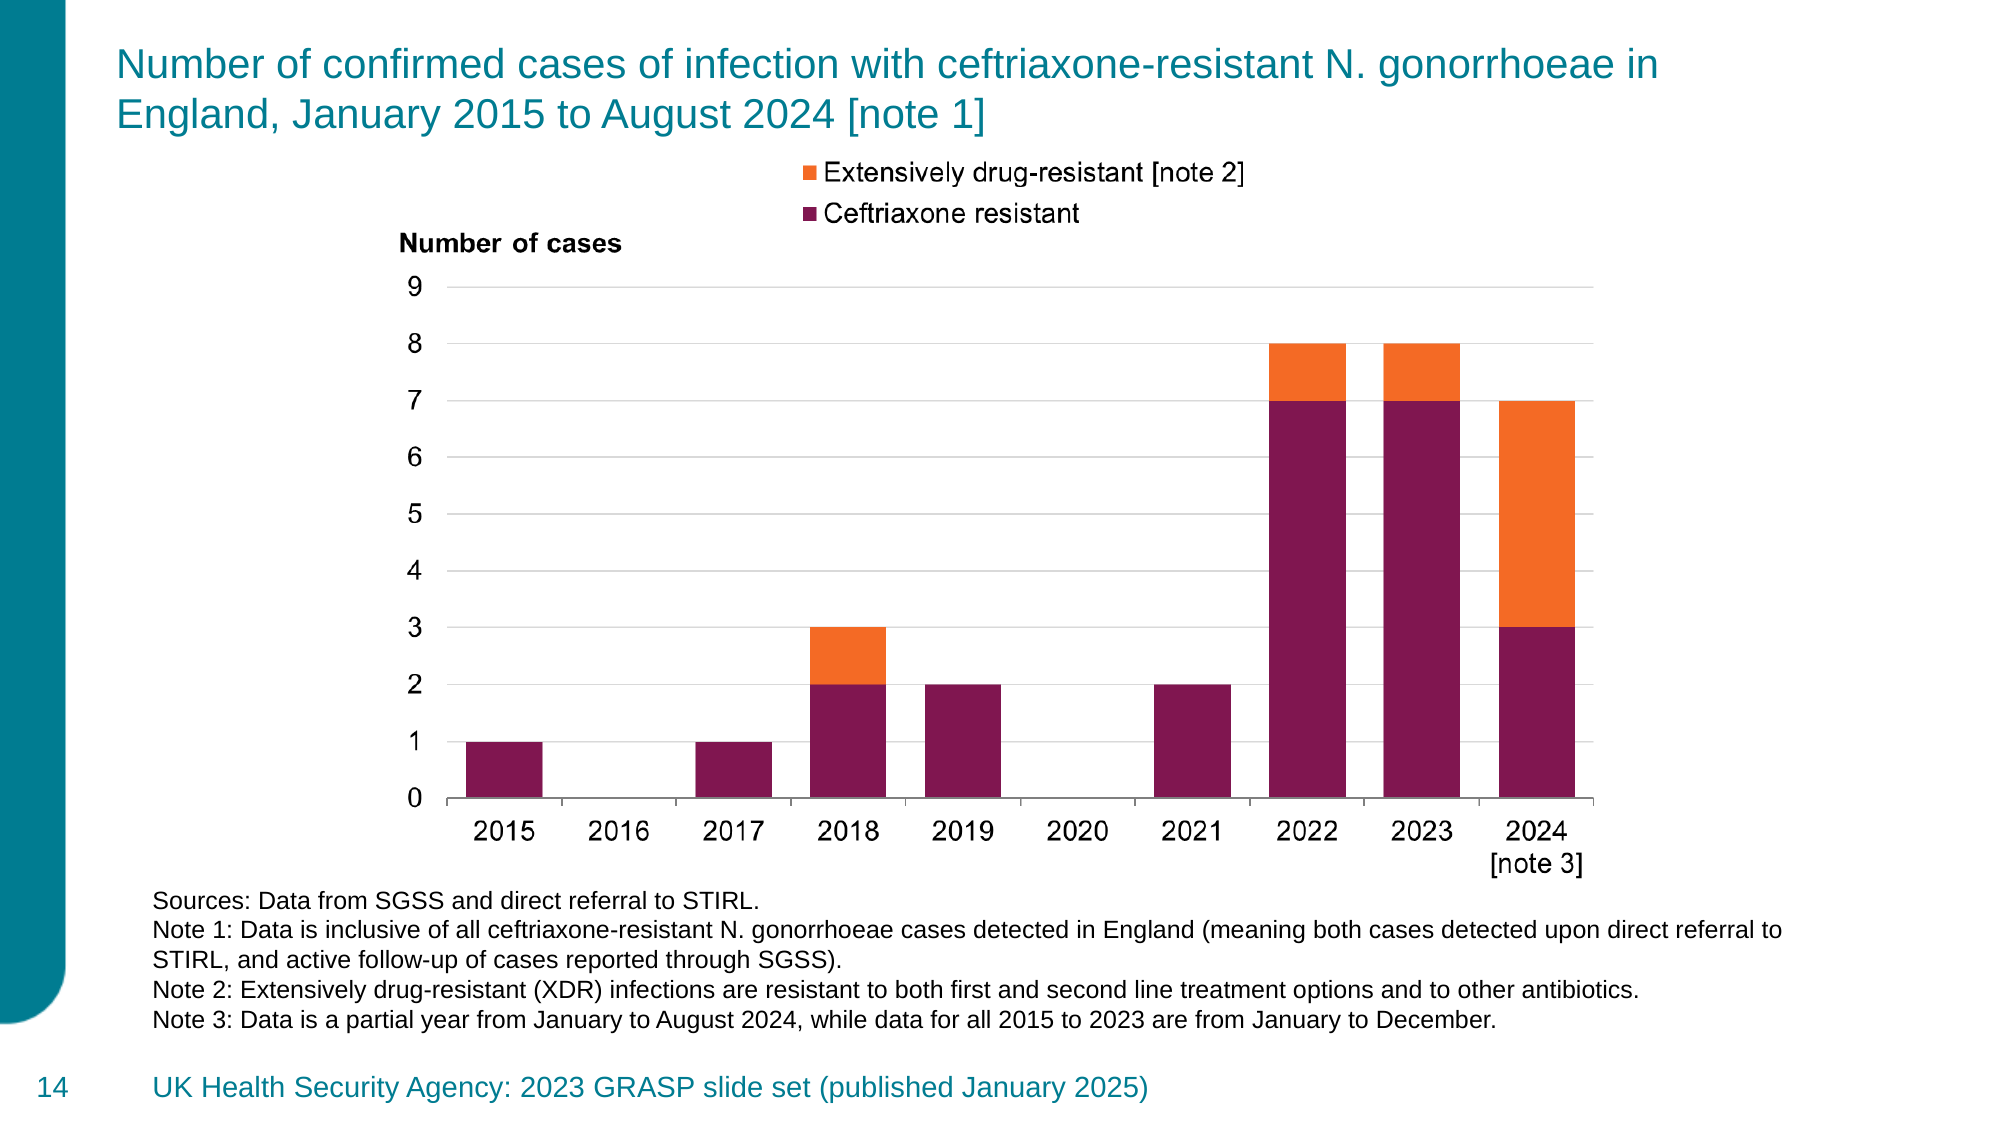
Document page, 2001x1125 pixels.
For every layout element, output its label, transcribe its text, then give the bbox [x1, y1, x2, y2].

text_box UK Health Security Agency: 2023 GRASP slide set (published January 2025) [137, 1056, 1780, 1116]
text_box [21, 1056, 120, 1117]
picture [385, 150, 1615, 876]
title Number of confirmed cases of infection with ceftriaxone-resistant N. gonorrhoeae in England, January 2015 to August 2024 [note 1] [101, 29, 1743, 151]
text_box Sources: Data from SGSS and direct referral to STIRL. Note 1: Data is inclusive of all ceftriaxone-resistant N. gonorrhoeae cases detected in England (meaning both cases detected upon direct referral to STIRL, and active follow-up of cases reported through SGSS). Note 2: Extensively drug-resistant (XDR) infections are resistant to both first and second line treatment options and to other antibiotics. Note 3: Data is a partial year from January to August 2024, while data for all 2015 to 2023 are from January to December. [137, 876, 1879, 1044]
